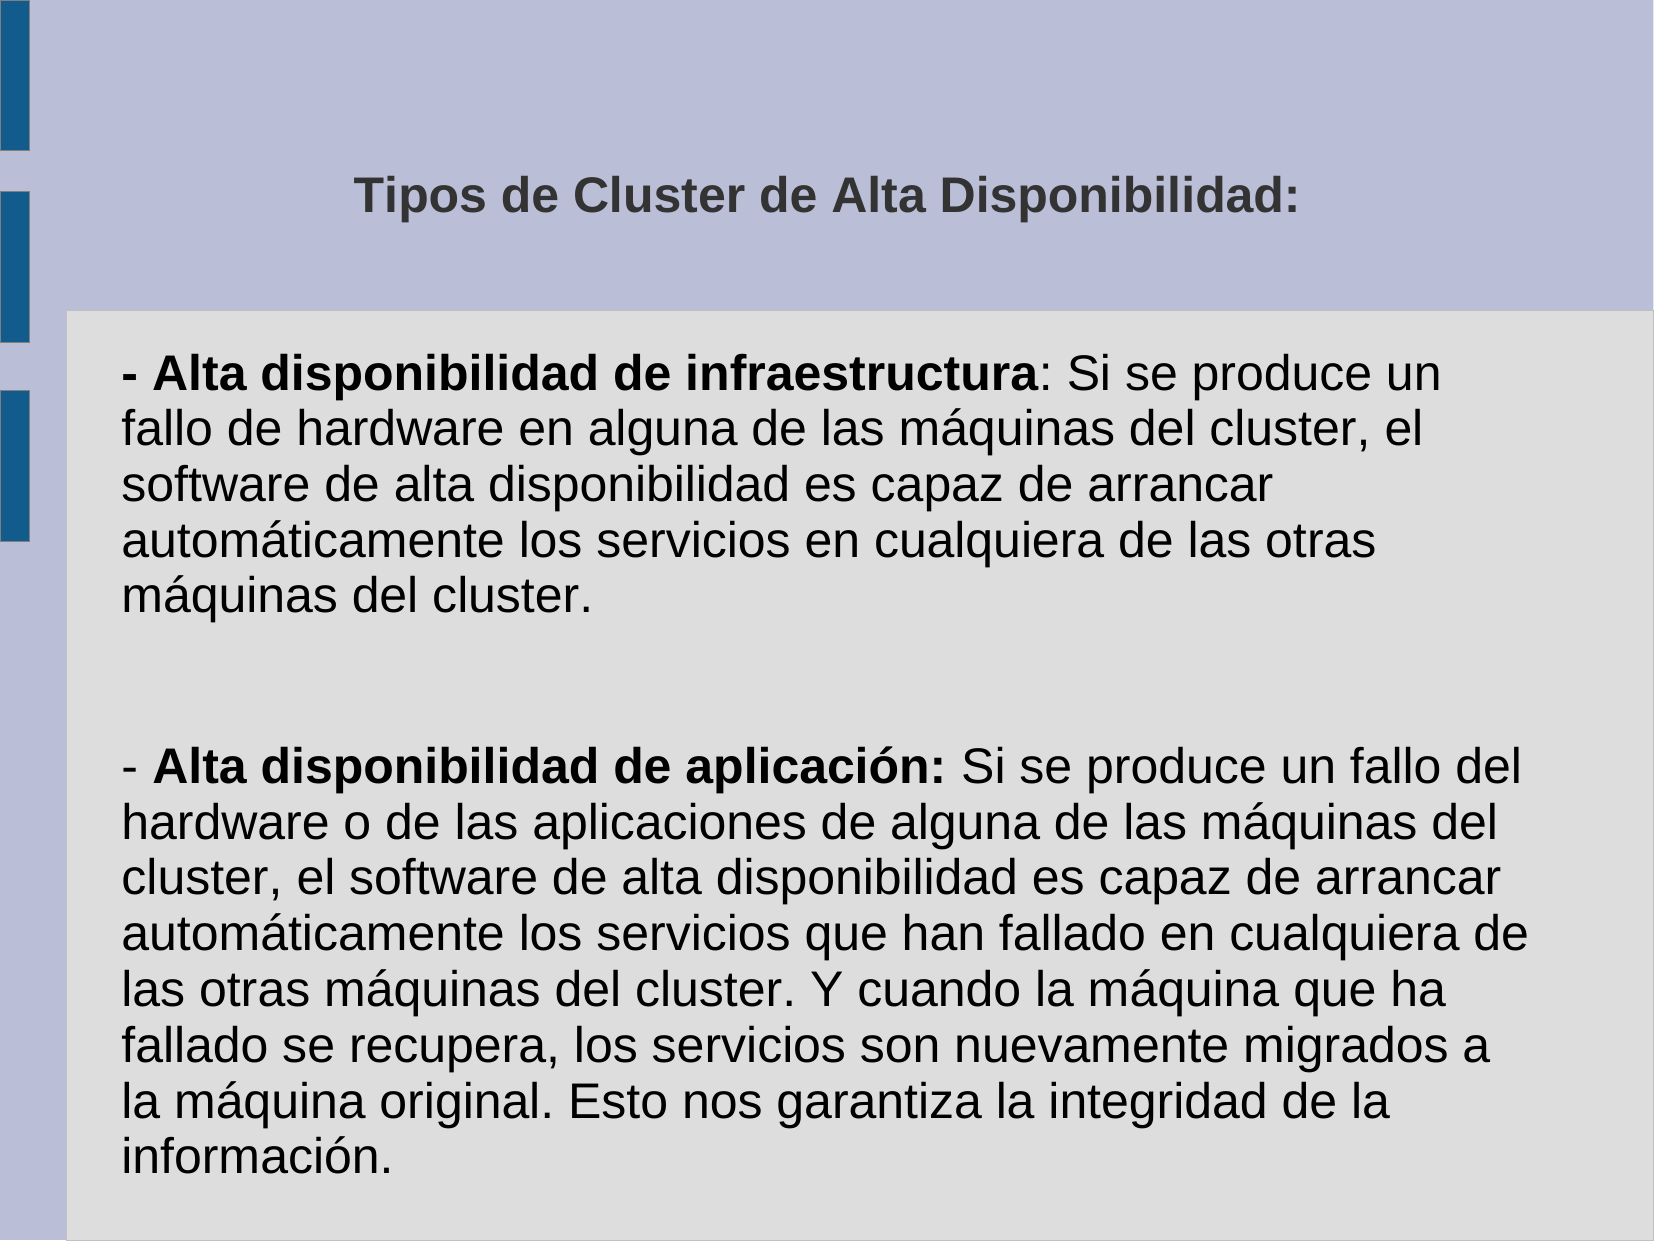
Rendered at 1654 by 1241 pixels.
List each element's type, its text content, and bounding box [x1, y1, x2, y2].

title Tipos de Cluster de Alta Disponibilidad: [121, 91, 1534, 299]
list - Alta disponibilidad de infraestructura: Si se produce un fallo de hardware en alguna de las máquinas del cluster, el software de alta disponibilidad es capaz de arrancar automáticamente los servicios en cualquiera de las otras máquinas del cluster. - Alta disponibilidad de aplicación: Si se produce un fallo del hardware o de las aplicaciones de alguna de las máquinas del cluster, el software de alta disponibilidad es capaz de arrancar automáticamente los servicios que han fallado en cualquiera de las otras máquinas del cluster. Y cuando la máquina que ha fallado se recupera, los servicios son nuevamente migrados a la máquina original. Esto nos garantiza la integridad de la información. [121, 344, 1534, 1241]
